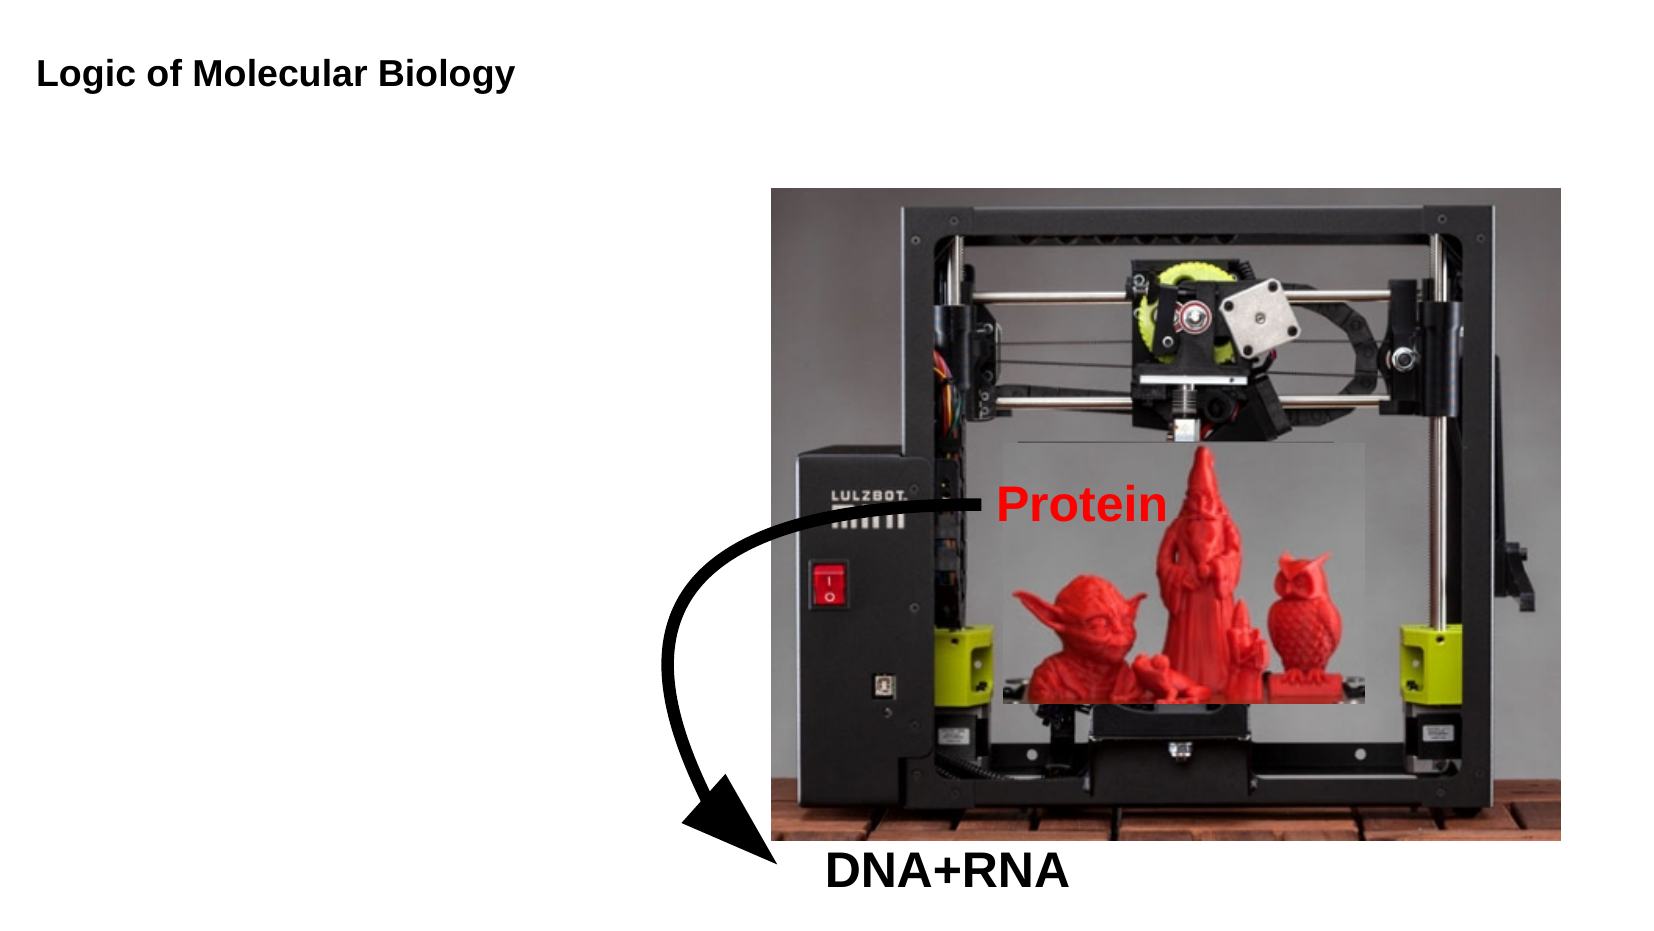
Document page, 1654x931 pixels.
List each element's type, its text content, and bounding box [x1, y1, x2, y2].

picture [771, 188, 1561, 841]
text_box Logic of Molecular Biology [21, 45, 532, 103]
text_box Protein [981, 469, 1417, 540]
text_box DNA+RNA [810, 835, 1246, 906]
